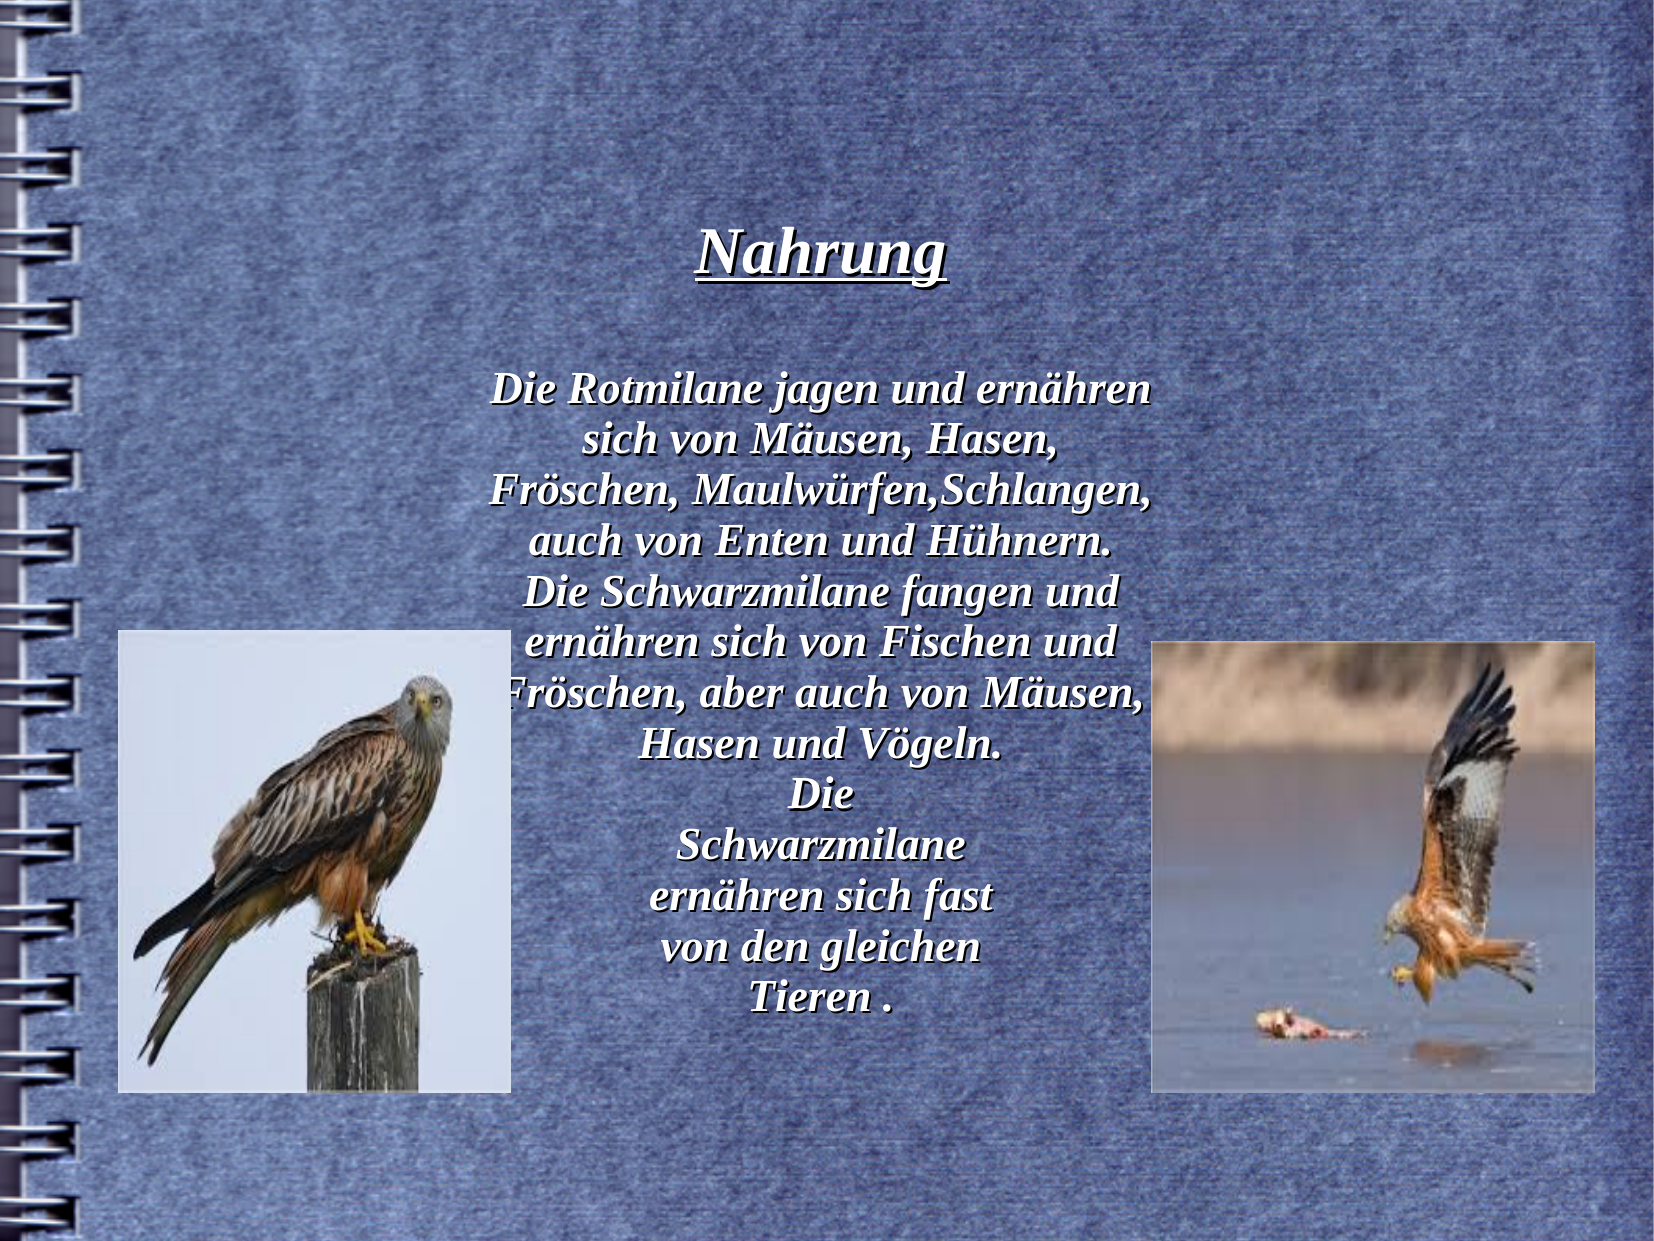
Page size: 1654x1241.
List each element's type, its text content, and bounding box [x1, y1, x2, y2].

subtitle Nahrung Die Rotmilane jagen und ernähren sich von Mäusen, Hasen, Fröschen, Maulwürfen,Schlangen, auch von Enten und Hühnern. Die Schwarzmilane fangen und ernähren sich von Fischen und Fröschen, aber auch von Mäusen, Hasen und Vögeln. Die Schwarzmilane ernähren sich fast von den gleichen Tieren . [76, 88, 1565, 1148]
picture [0, 0, 1654, 1241]
